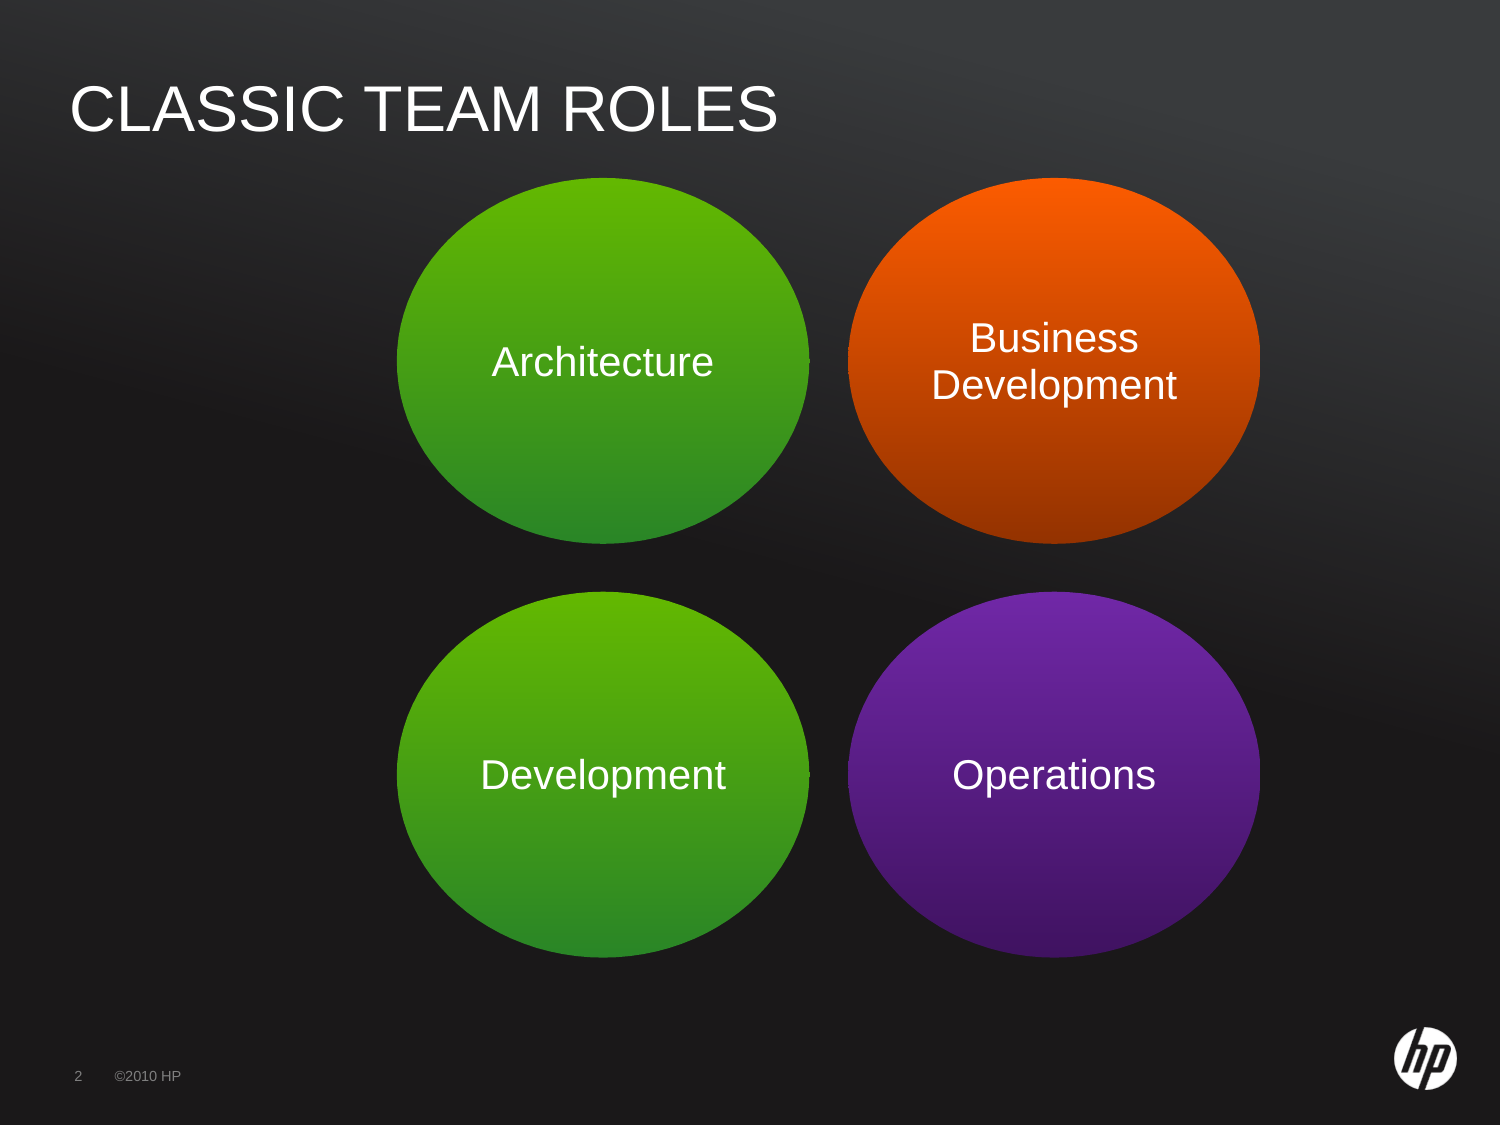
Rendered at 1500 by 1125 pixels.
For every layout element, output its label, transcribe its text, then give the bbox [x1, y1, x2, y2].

text_box CLASSIC TEAM ROLES [54, 68, 1429, 213]
picture [0, 0, 1500, 1125]
text_box Architecture [396, 177, 810, 544]
text_box Operations [848, 591, 1261, 958]
text_box Development [396, 591, 810, 958]
text_box Business Development [848, 177, 1261, 544]
